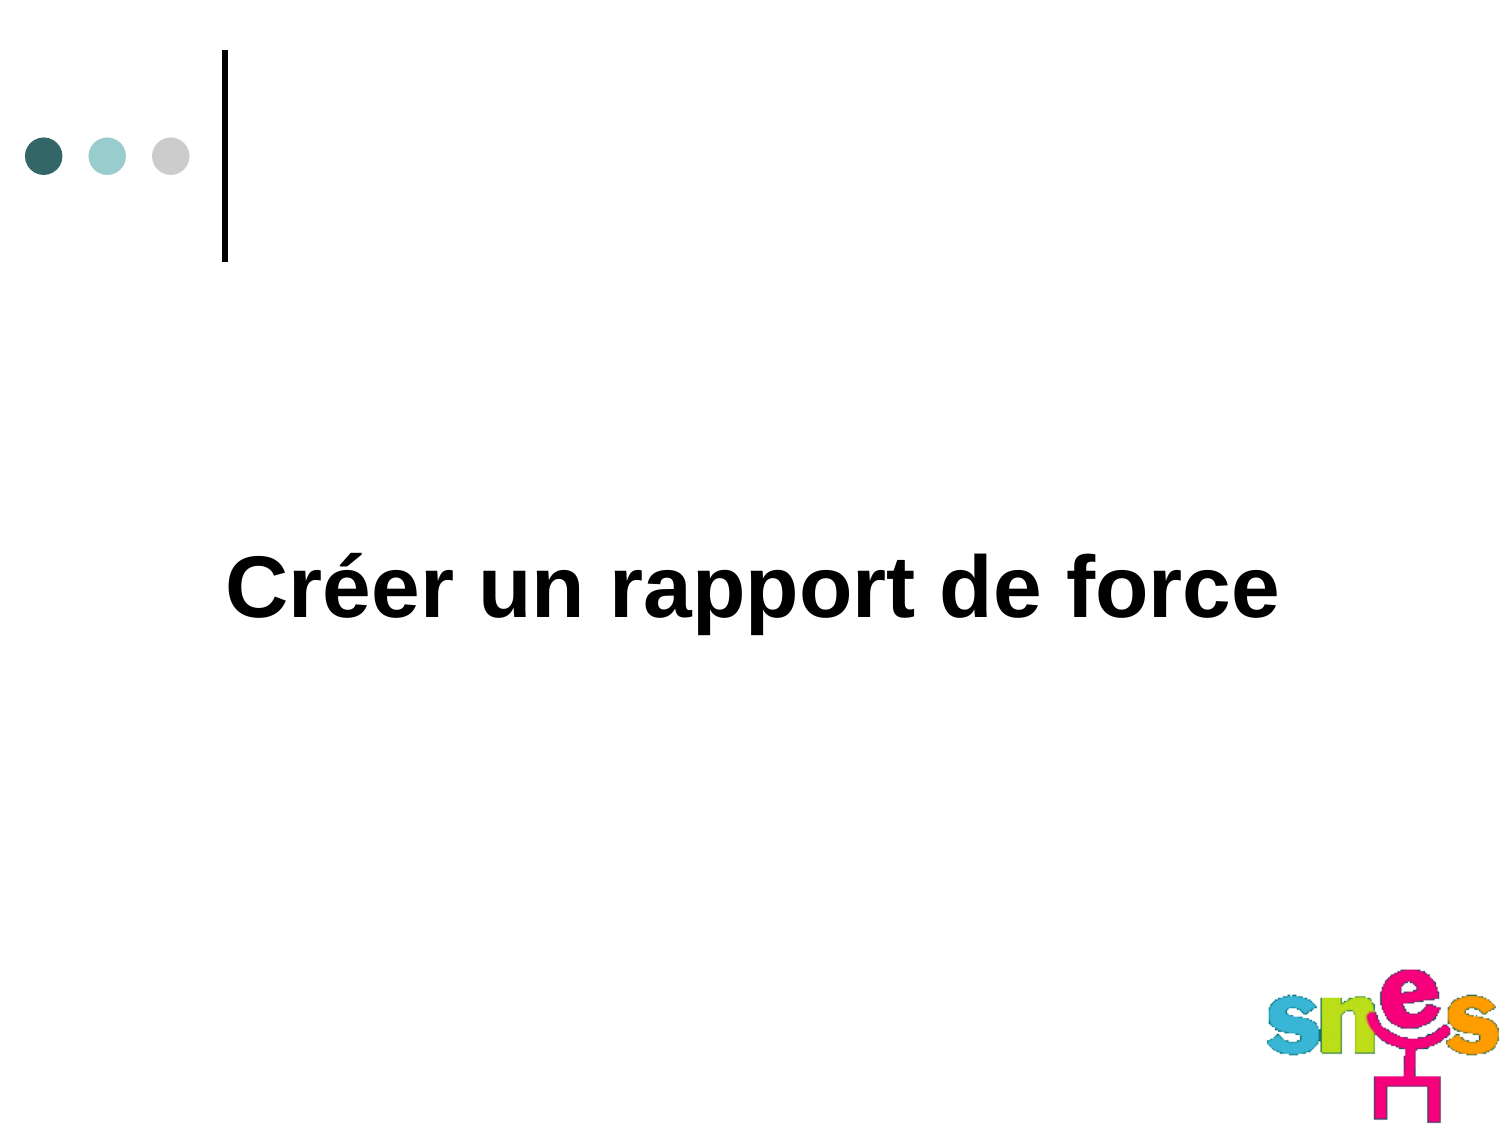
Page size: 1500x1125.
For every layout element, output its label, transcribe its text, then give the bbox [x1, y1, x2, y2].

title Créer un rapport de force [210, 457, 1361, 708]
picture [1264, 968, 1500, 1125]
